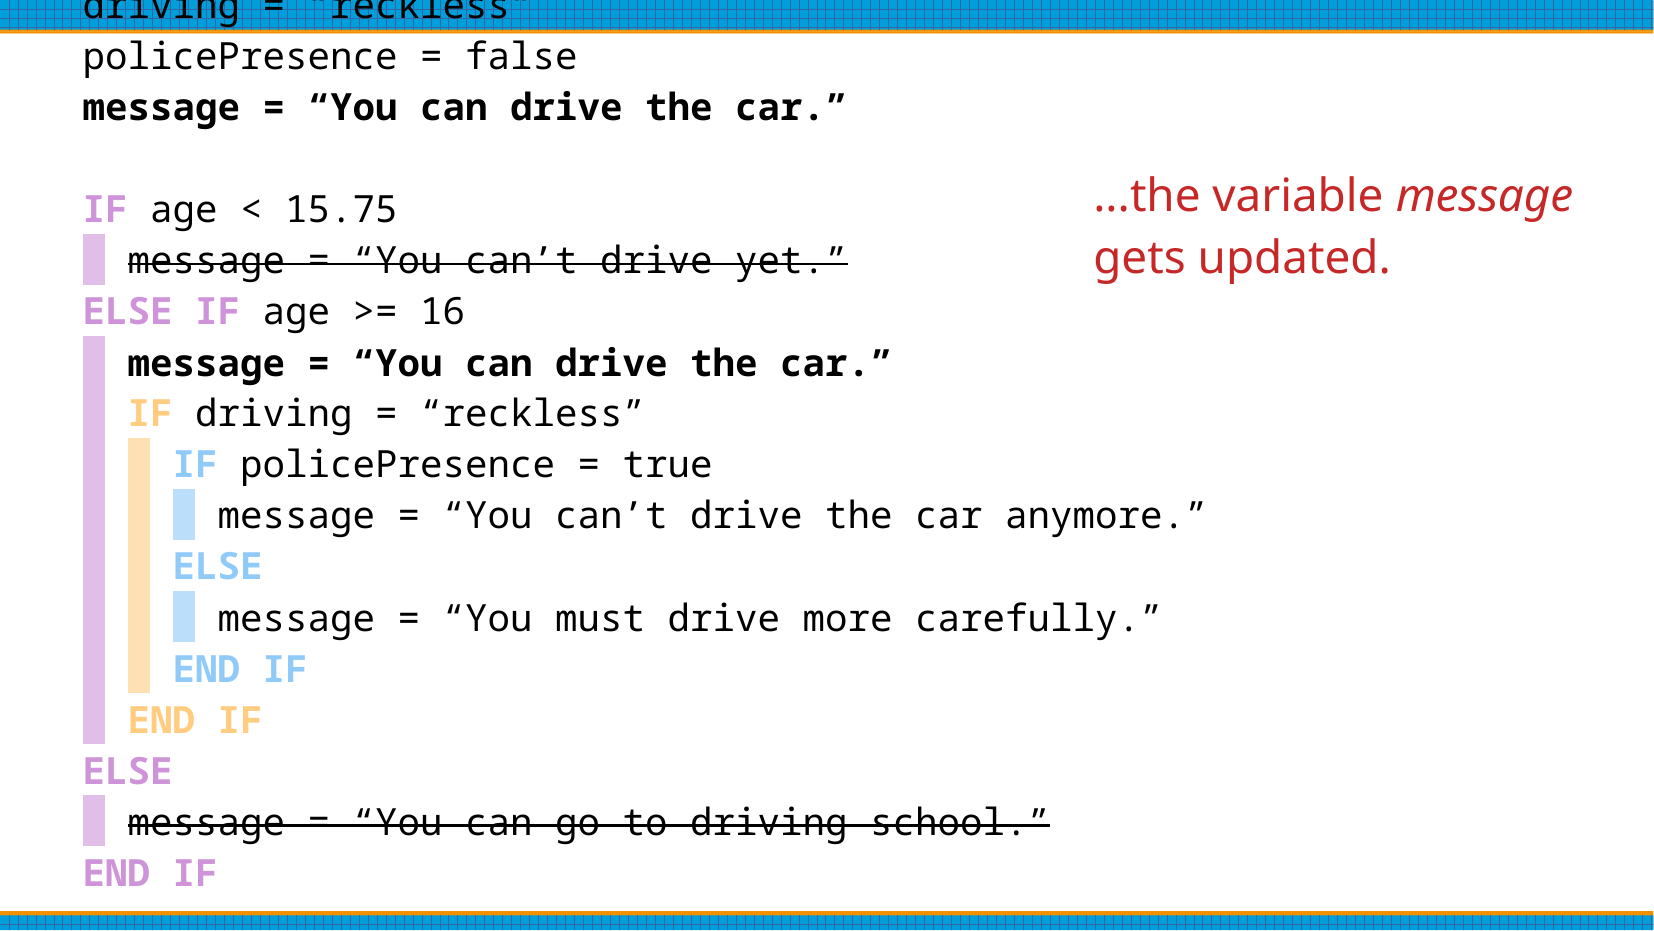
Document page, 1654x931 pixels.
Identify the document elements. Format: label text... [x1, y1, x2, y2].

text_box ...the variable message gets updated. [1087, 75, 1613, 376]
subtitle age = 16 driving = “reckless“ policePresence = false message = “You can drive the car.” IF age < 15.75 message = “You can’t drive yet.” ELSE IF age >= 16 message = “You can drive the car.” IF driving = “reckless” IF policePresence = true message = “You can’t drive the car anymore.” ELSE message = “You must drive more carefully.” END IF END IF ELSE message = “You can go to driving school.” END IF output message [82, 69, 1571, 858]
